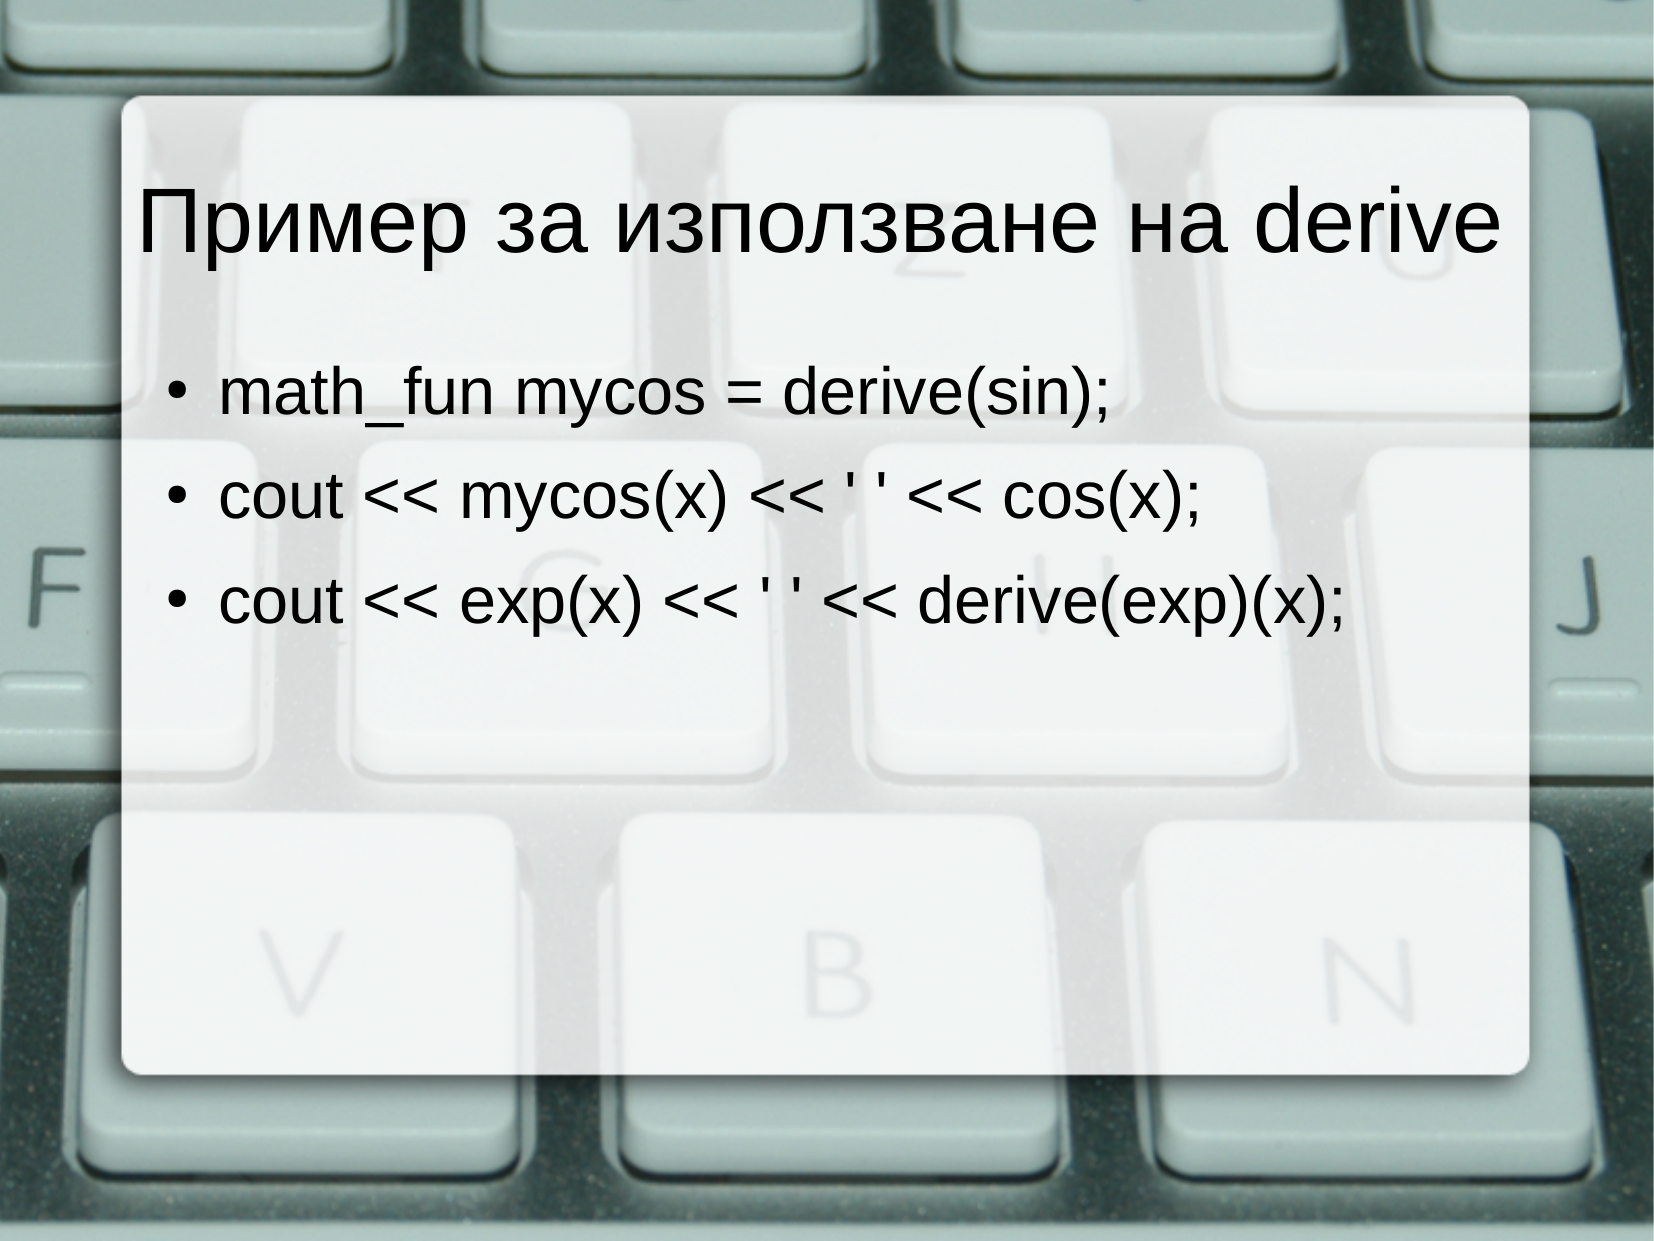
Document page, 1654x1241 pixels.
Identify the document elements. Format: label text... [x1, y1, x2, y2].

title Пример за използване на derive [135, 117, 1506, 325]
list math_fun mycos = derive(sin); cout << mycos(x) << ' ' << cos(x); cout << exp(x) << ' ' << derive(exp)(x); [147, 354, 1506, 1074]
picture [0, 0, 1654, 1241]
